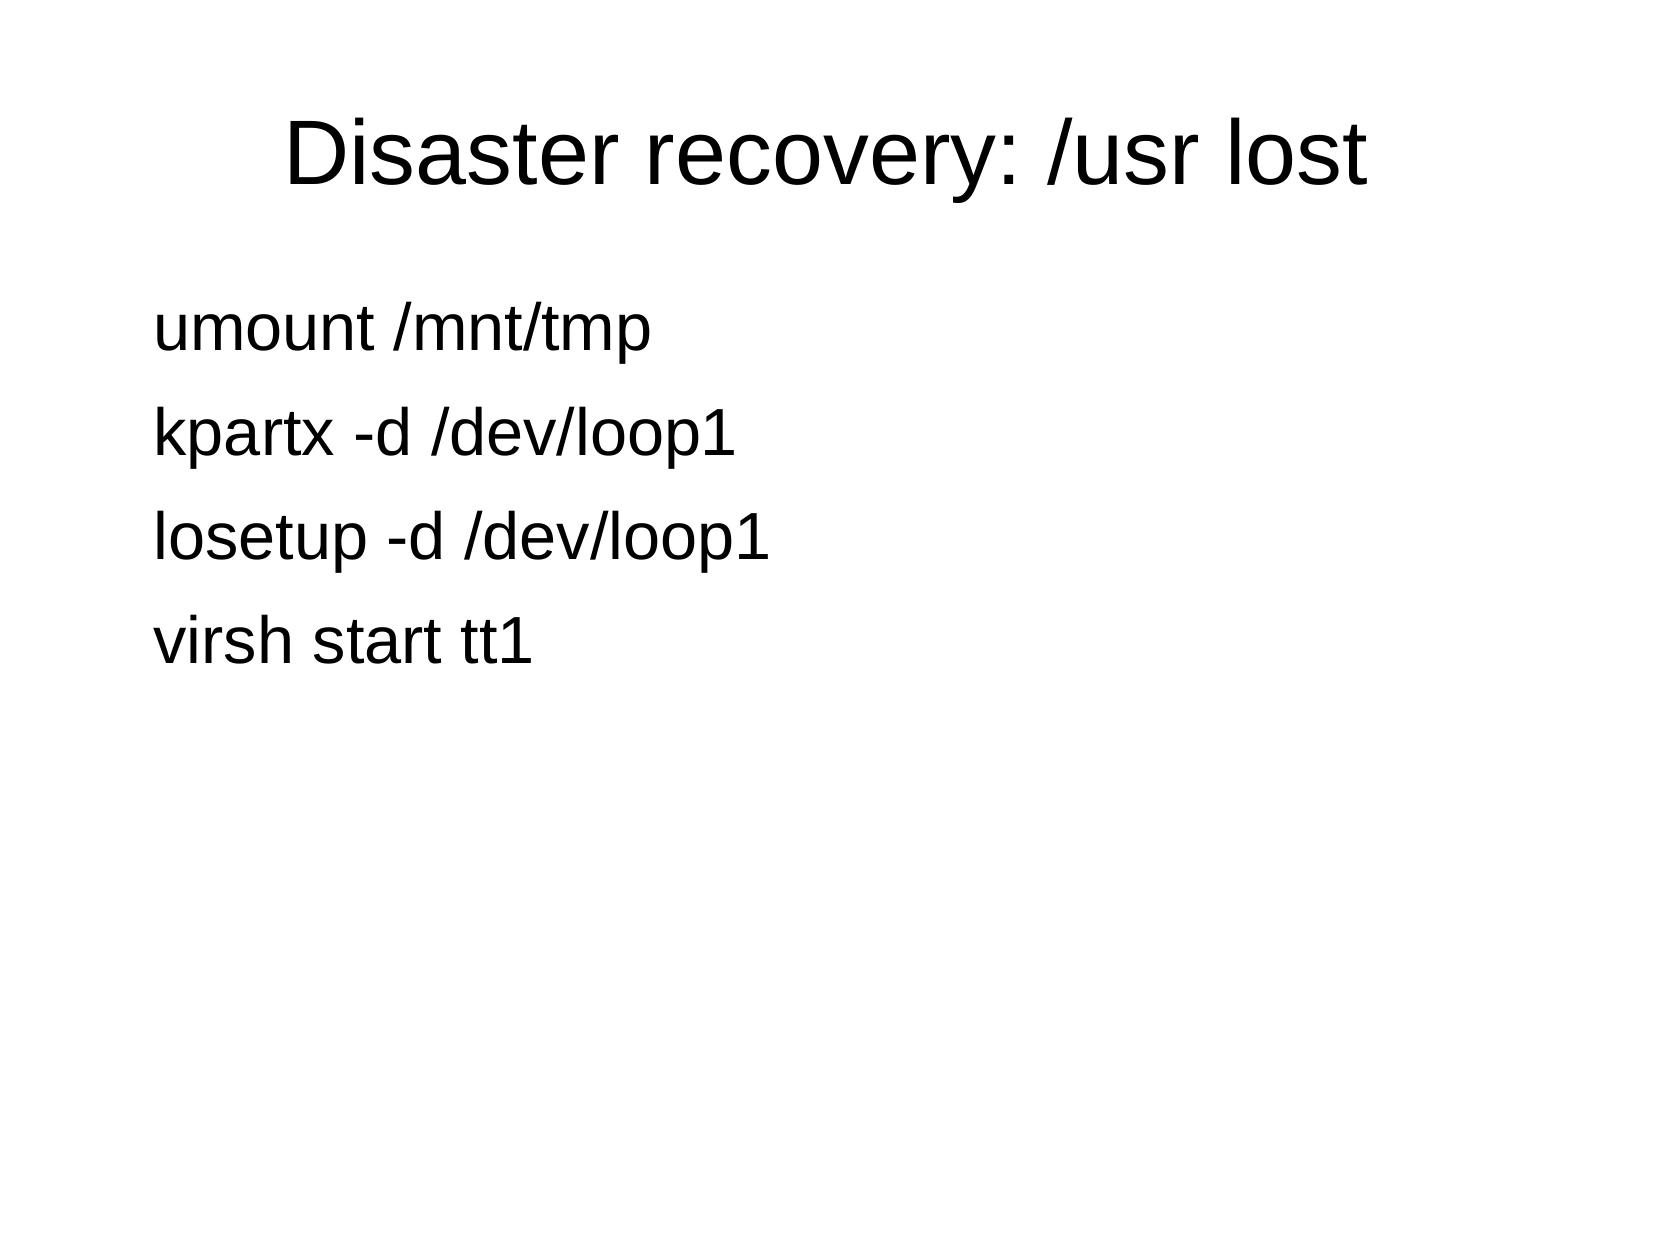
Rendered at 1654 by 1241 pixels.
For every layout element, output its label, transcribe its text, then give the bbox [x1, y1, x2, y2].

title Disaster recovery: /usr lost [82, 49, 1571, 257]
list umount /mnt/tmp kpartx -d /dev/loop1 losetup -d /dev/loop1 virsh start tt1 [82, 290, 1571, 1010]
